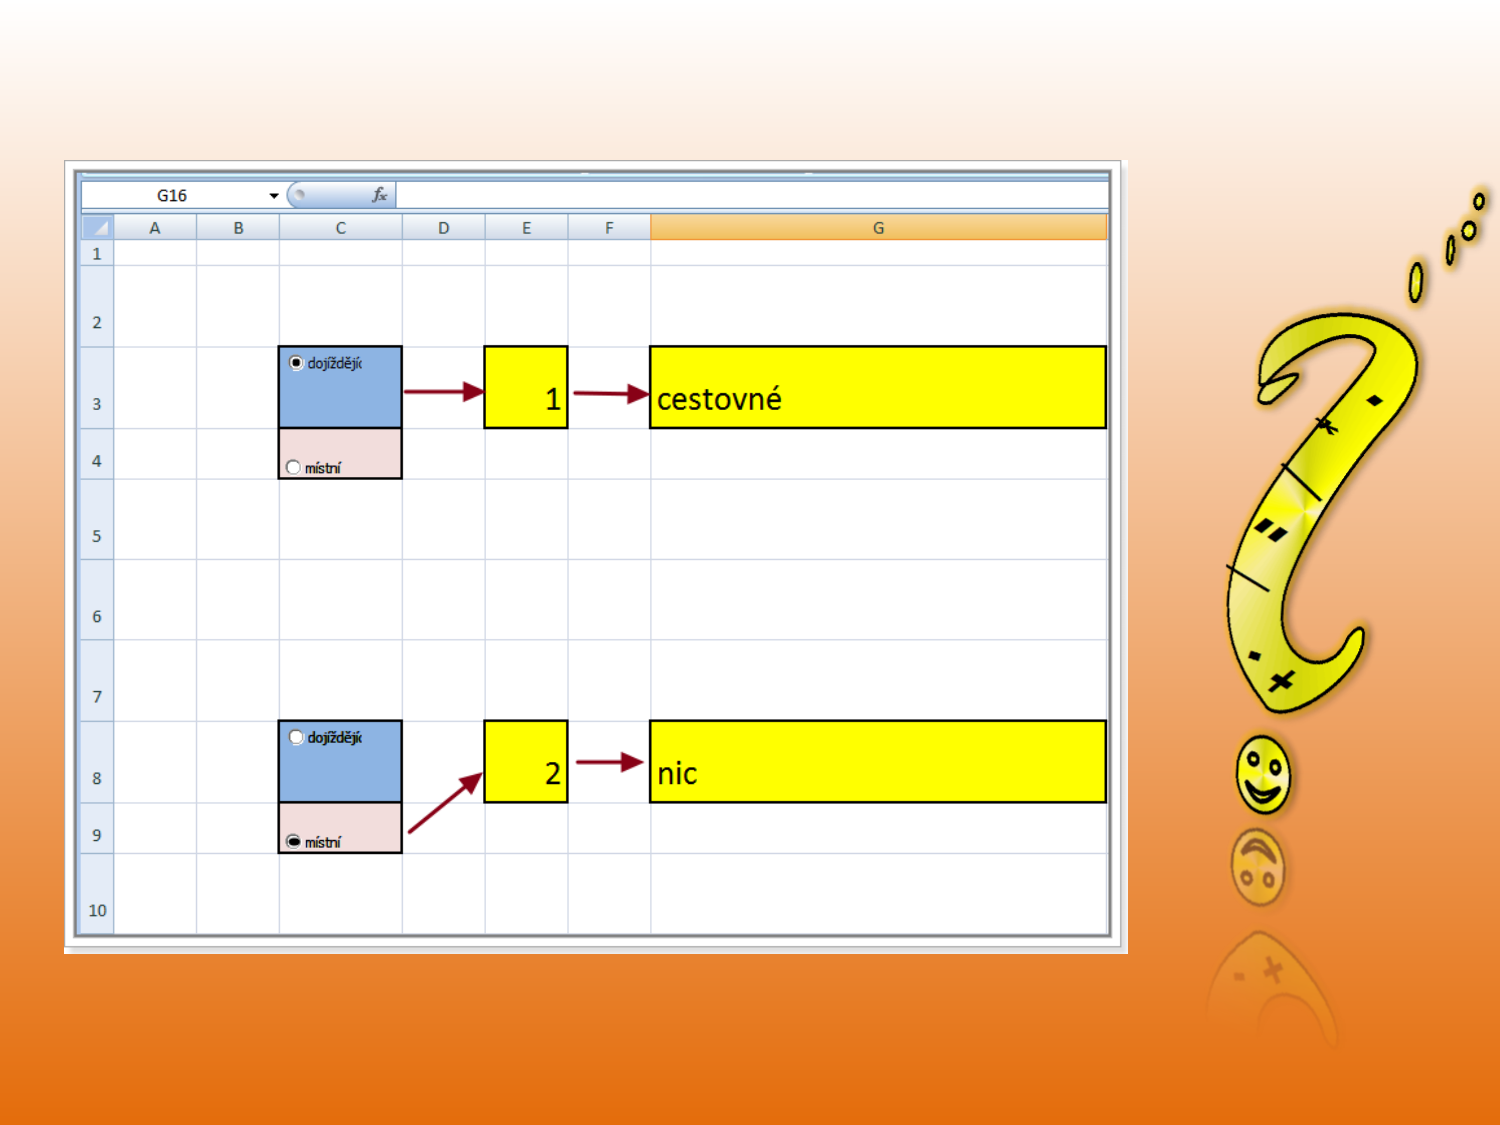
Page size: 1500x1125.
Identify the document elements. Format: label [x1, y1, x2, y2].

picture [1171, 160, 1500, 1125]
picture [64, 160, 1128, 954]
